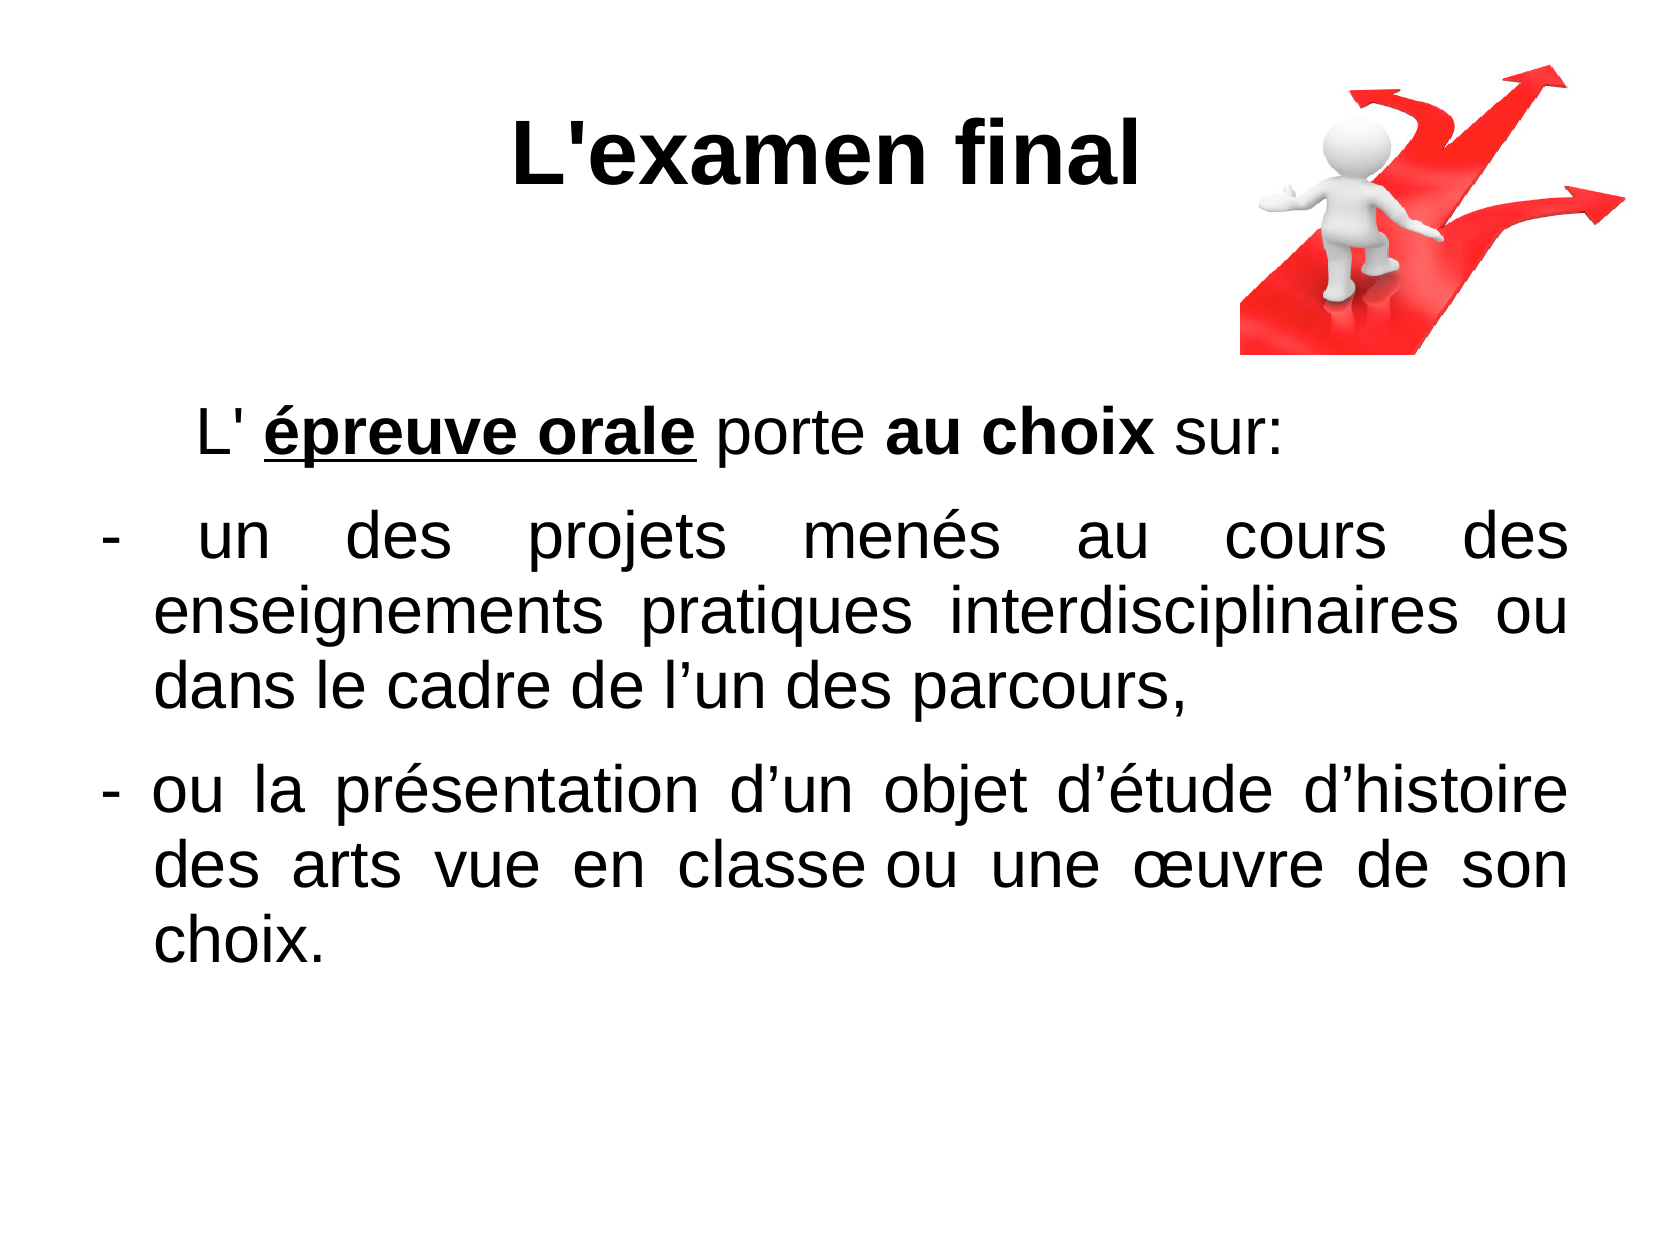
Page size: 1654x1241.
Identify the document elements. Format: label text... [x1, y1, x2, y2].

list L' épreuve orale porte au choix sur: - un des projets menés au cours des enseignements pratiques interdisciplinaires ou dans le cadre de l’un des parcours, - ou la présentation d’un objet d’étude d’histoire des arts vue en classe ou une œuvre de son choix. [82, 290, 1571, 1109]
picture [1240, 17, 1638, 355]
title L'examen final [82, 49, 1240, 257]
